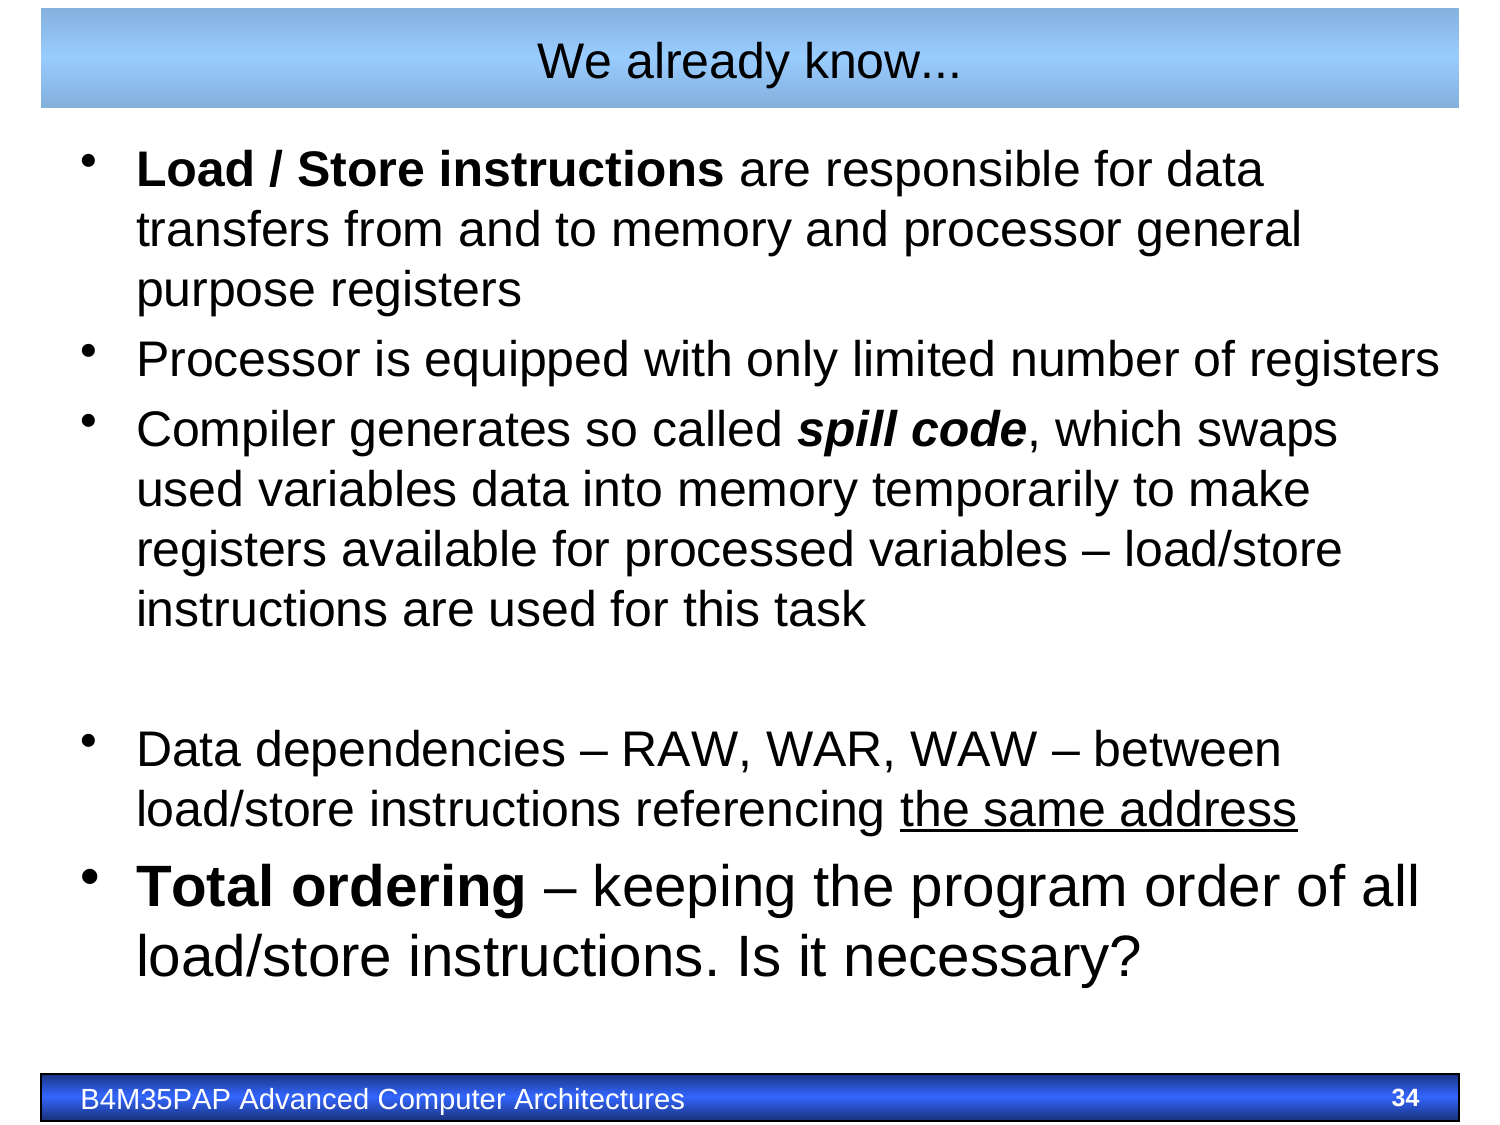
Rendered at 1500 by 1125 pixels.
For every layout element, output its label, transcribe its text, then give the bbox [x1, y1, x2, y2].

title We already know... [41, 8, 1459, 108]
list Load / Store instructions are responsible for data transfers from and to memory and processor general purpose registers Processor is equipped with only limited number of registers Compiler generates so called spill code, which swaps used variables data into memory temporarily to make registers available for processed variables – load/store instructions are used for this task Data dependencies – RAW, WAR, WAW – between load/store instructions referencing the same address Total ordering – keeping the program order of all load/store instructions. Is it necessary? [64, 129, 1459, 1000]
